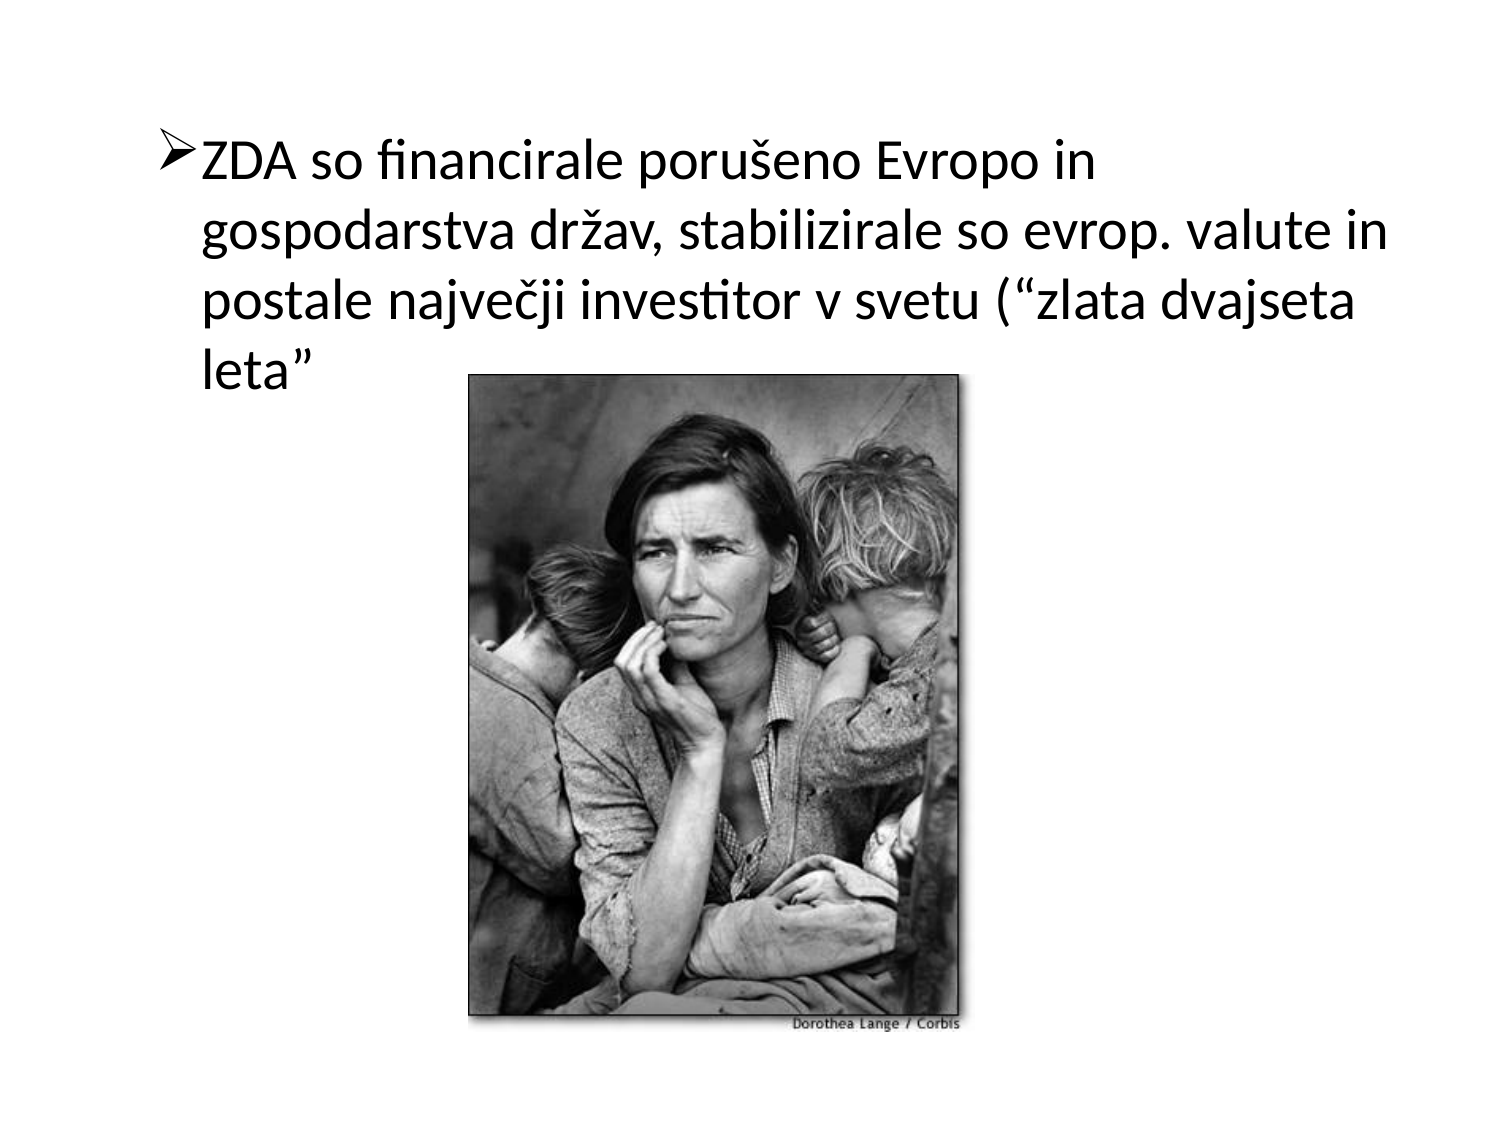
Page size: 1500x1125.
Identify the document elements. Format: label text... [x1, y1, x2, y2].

picture [468, 374, 975, 1032]
list ZDA so financirale porušeno Evropo in gospodarstva držav, stabilizirale so evrop. valute in postale največji investitor v svetu (“zlata dvajseta leta” [64, 113, 1415, 856]
